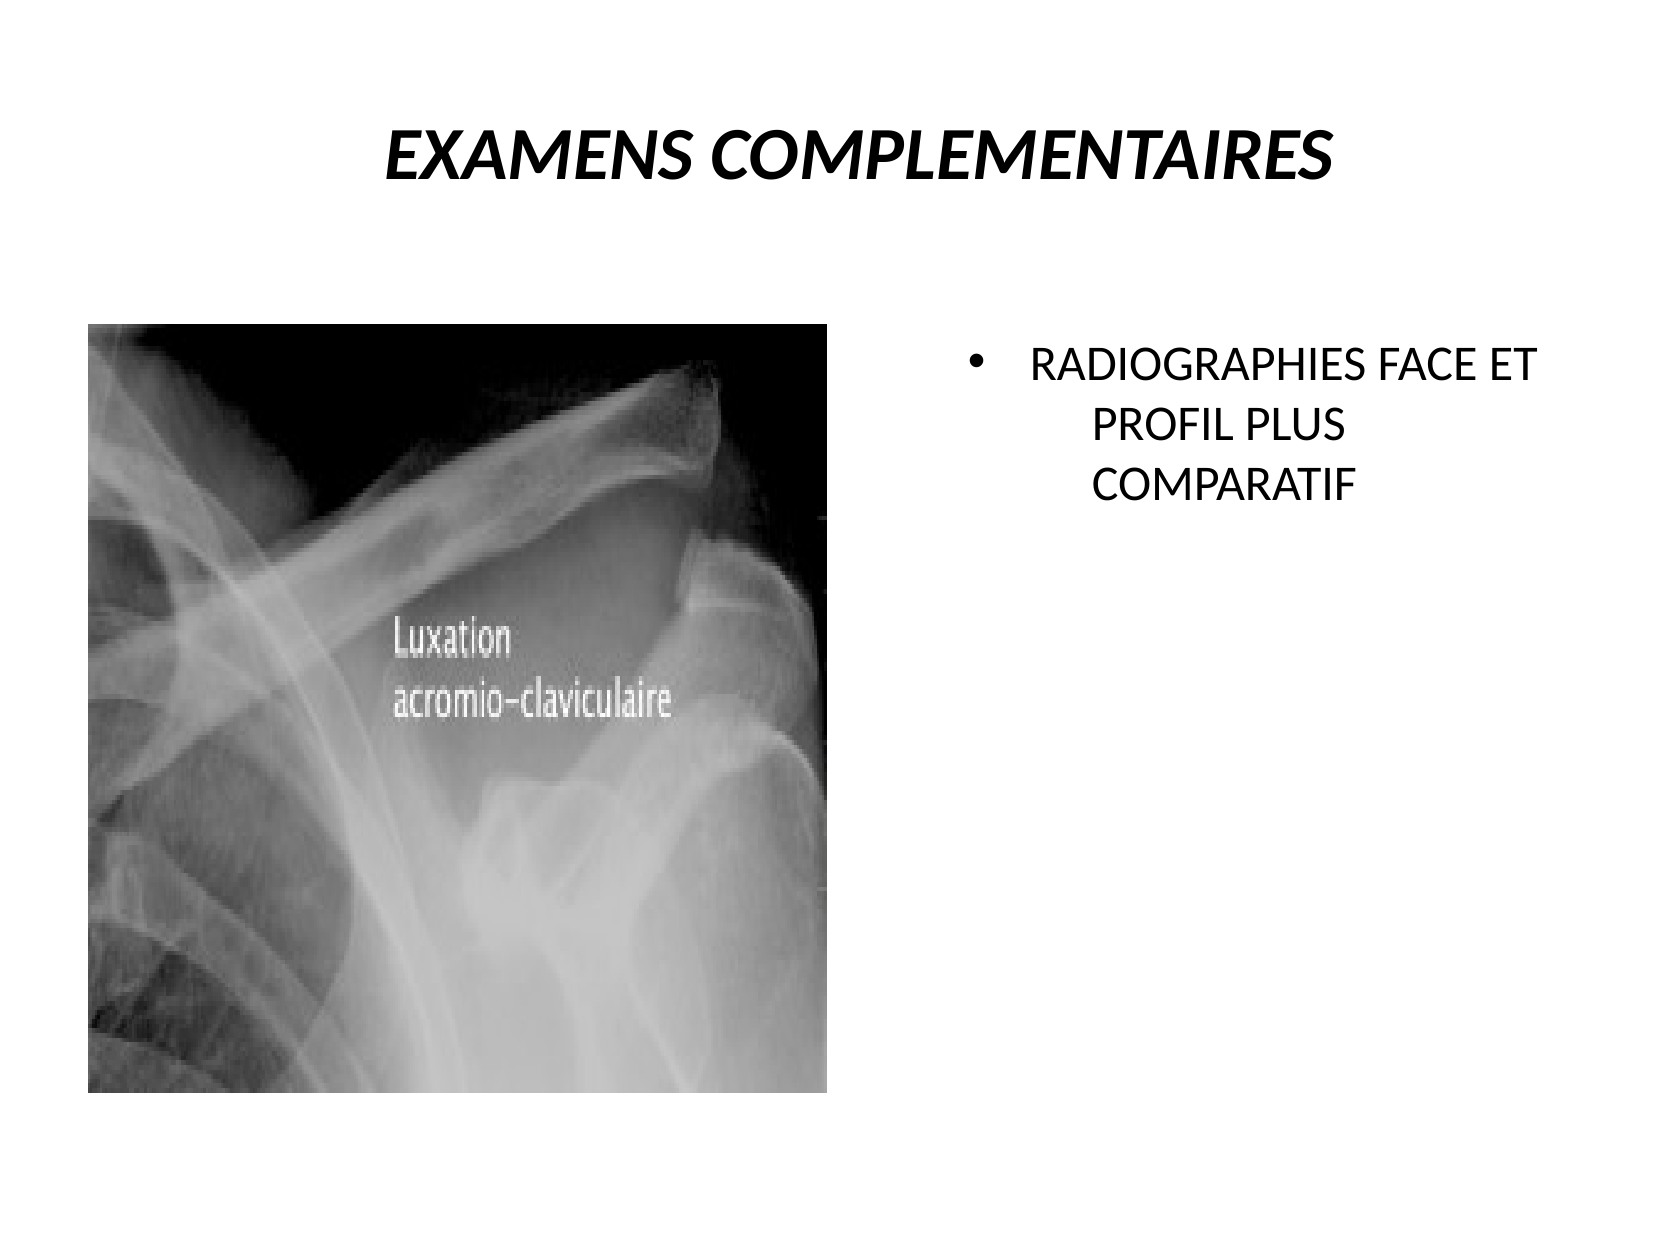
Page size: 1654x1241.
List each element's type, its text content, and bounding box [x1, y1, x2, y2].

picture [88, 324, 827, 1093]
title EXAMENS COMPLEMENTAIRES [153, 53, 1566, 246]
list RADIOGRAPHIES FACE ET PROFIL PLUS COMPARATIF [951, 322, 1595, 562]
